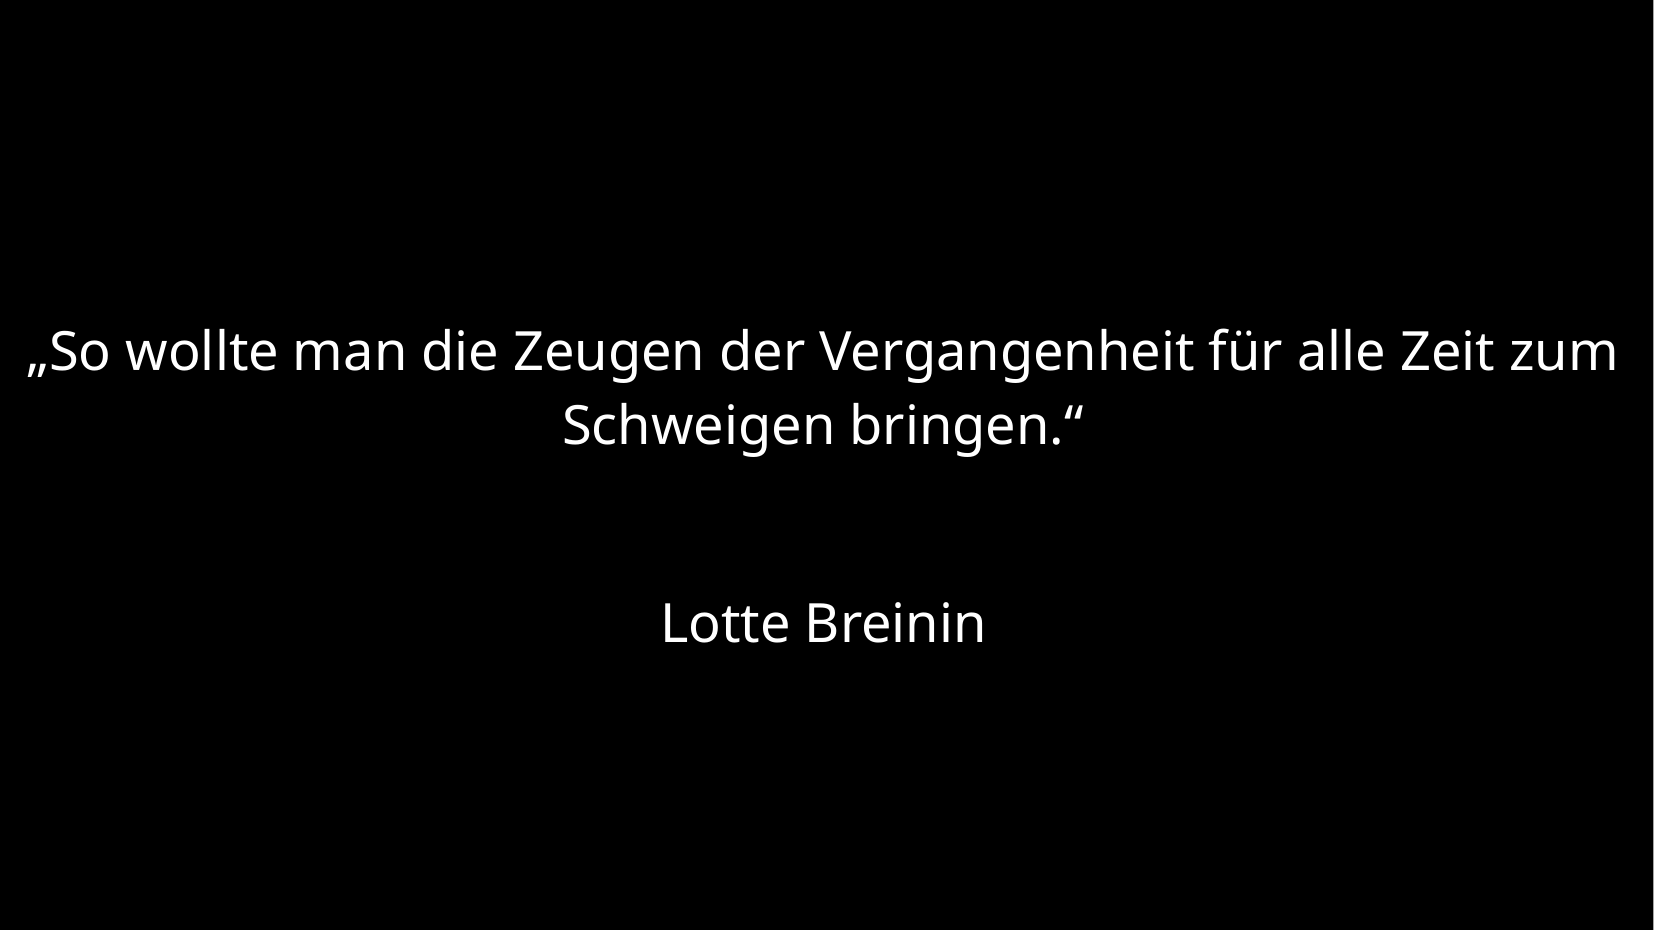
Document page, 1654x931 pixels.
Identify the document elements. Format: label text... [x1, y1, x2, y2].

text_box „So wollte man die Zeugen der Vergangenheit für alle Zeit zum Schweigen bringen.“ Lotte Breinin [0, 206, 1654, 785]
